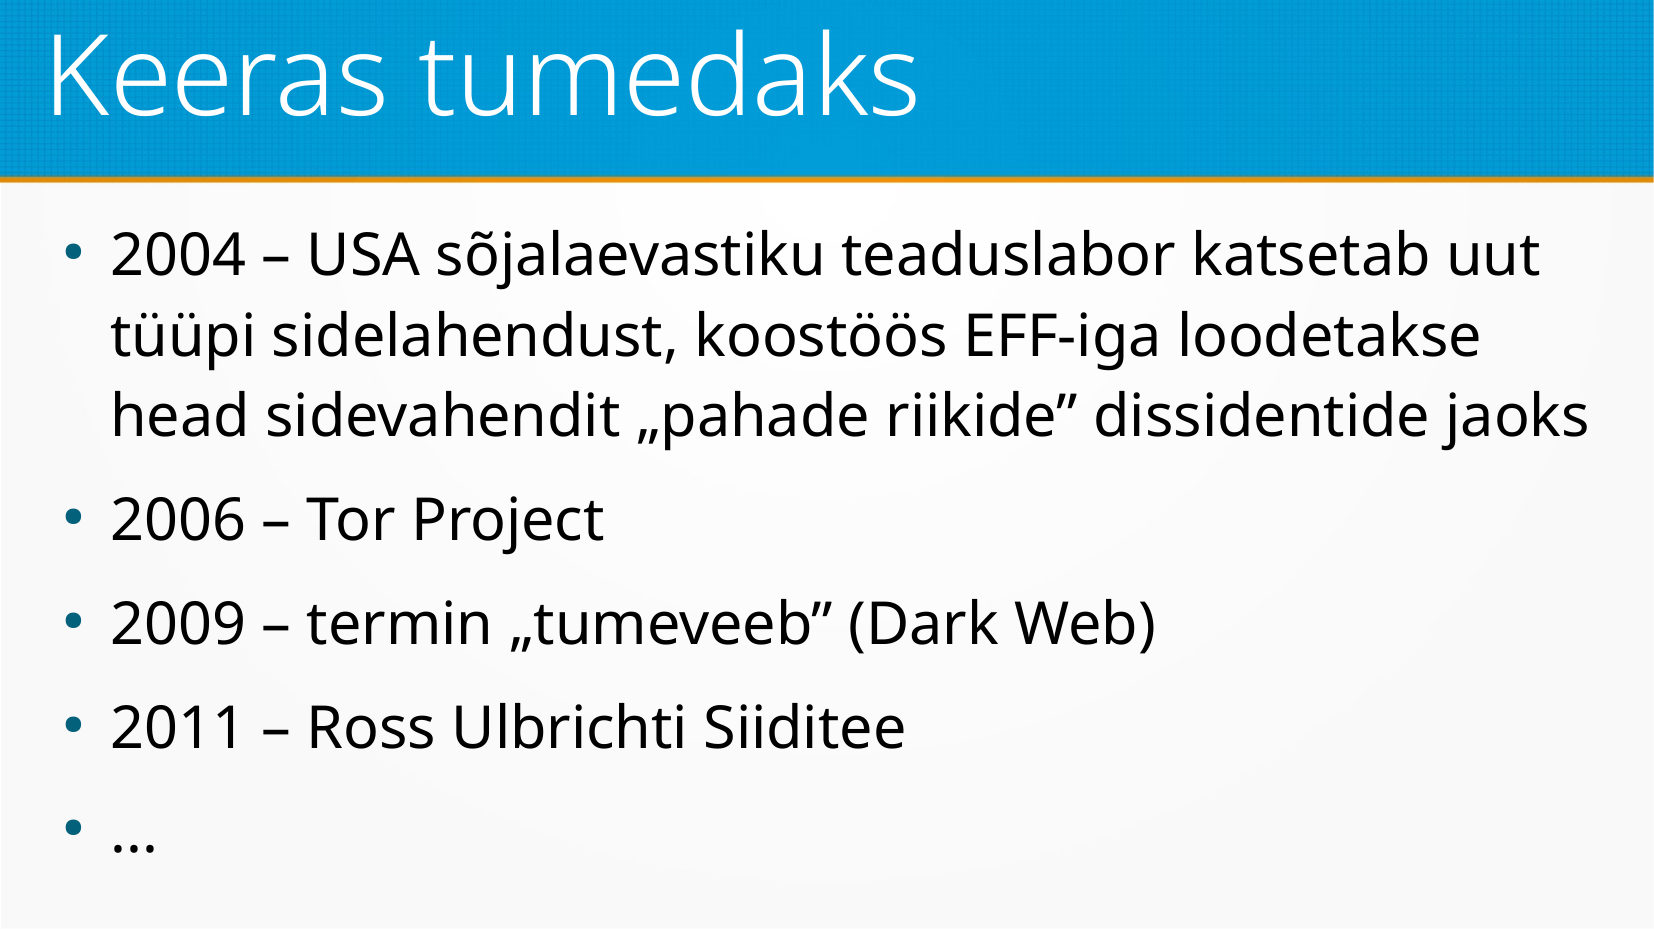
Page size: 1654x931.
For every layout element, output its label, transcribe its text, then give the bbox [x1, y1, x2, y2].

title Keeras tumedaks [43, 0, 1619, 149]
picture [0, 175, 1654, 931]
list 2004 – USA sõjalaevastiku teaduslabor katsetab uut tüüpi sidelahendust, koostöös EFF-iga loodetakse head sidevahendit „pahade riikide” dissidentide jaoks 2006 – Tor Project 2009 – termin „tumeveeb” (Dark Web) 2011 – Ross Ulbrichti Siiditee ... [47, 212, 1607, 902]
